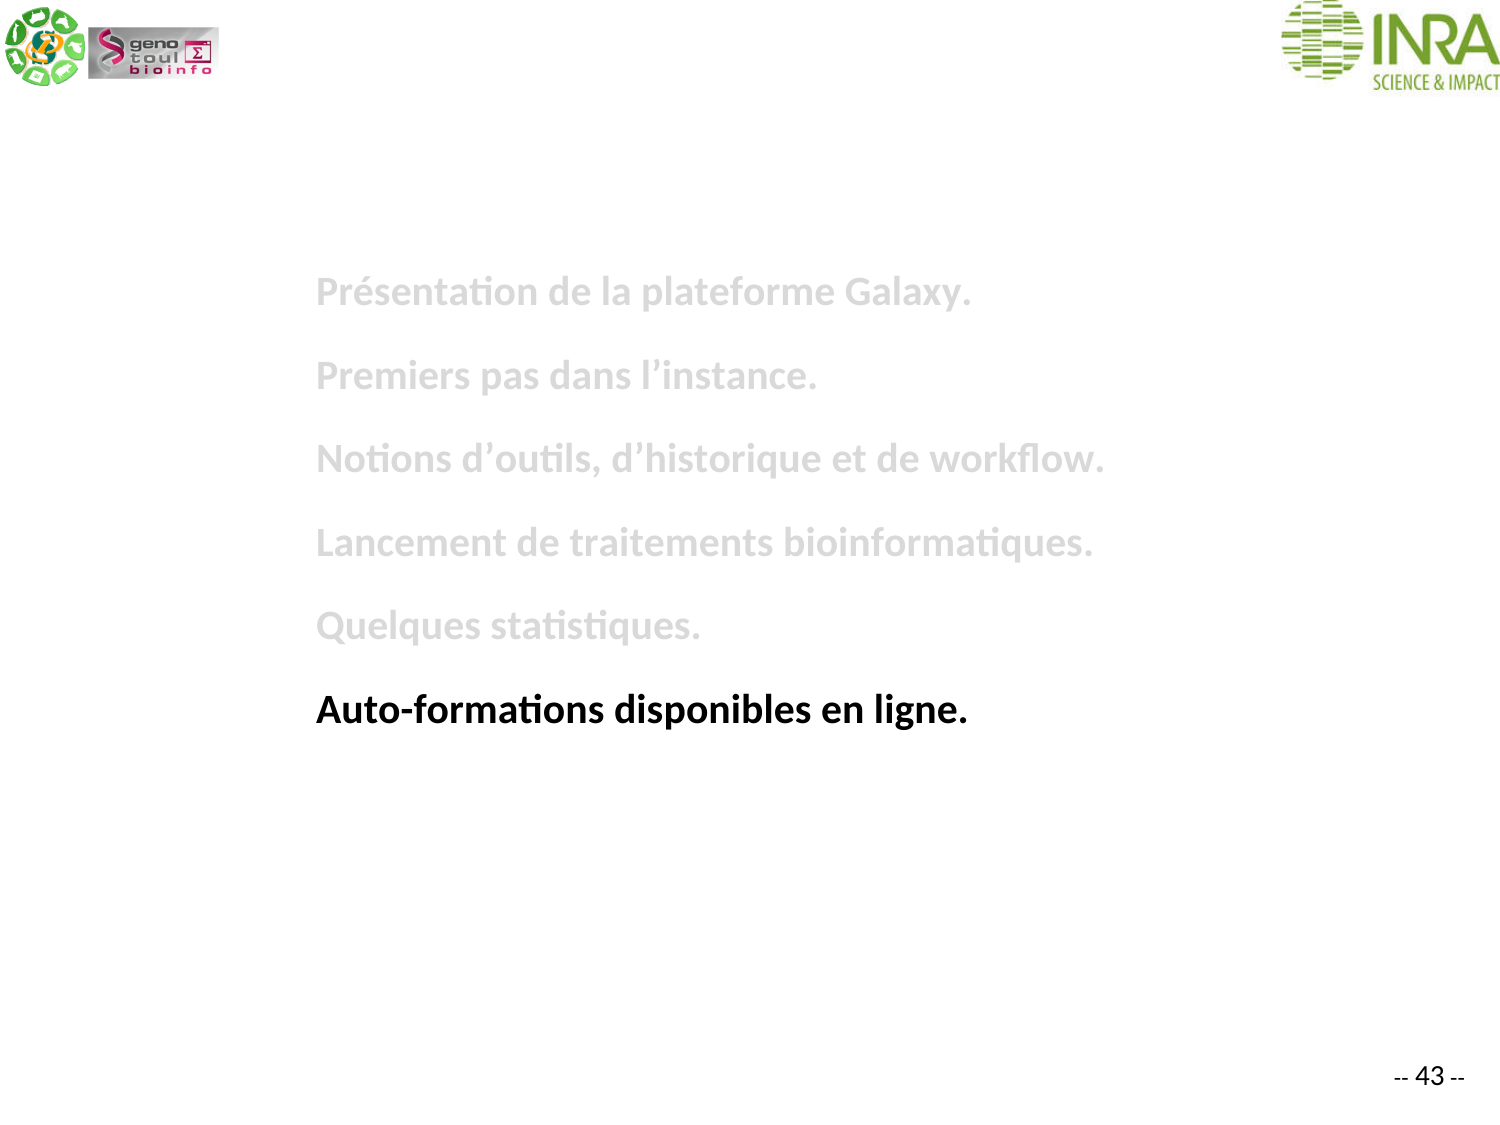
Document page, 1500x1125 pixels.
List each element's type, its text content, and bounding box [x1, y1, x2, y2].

text_box Présentation de la plateforme Galaxy. Premiers pas dans l’instance. Notions d’outils, d’historique et de workflow. Lancement de traitements bioinformatiques. Quelques statistiques. Auto-formations disponibles en ligne. [301, 267, 1400, 992]
picture [88, 27, 219, 79]
picture [1281, 0, 1500, 110]
picture [5, 7, 85, 86]
